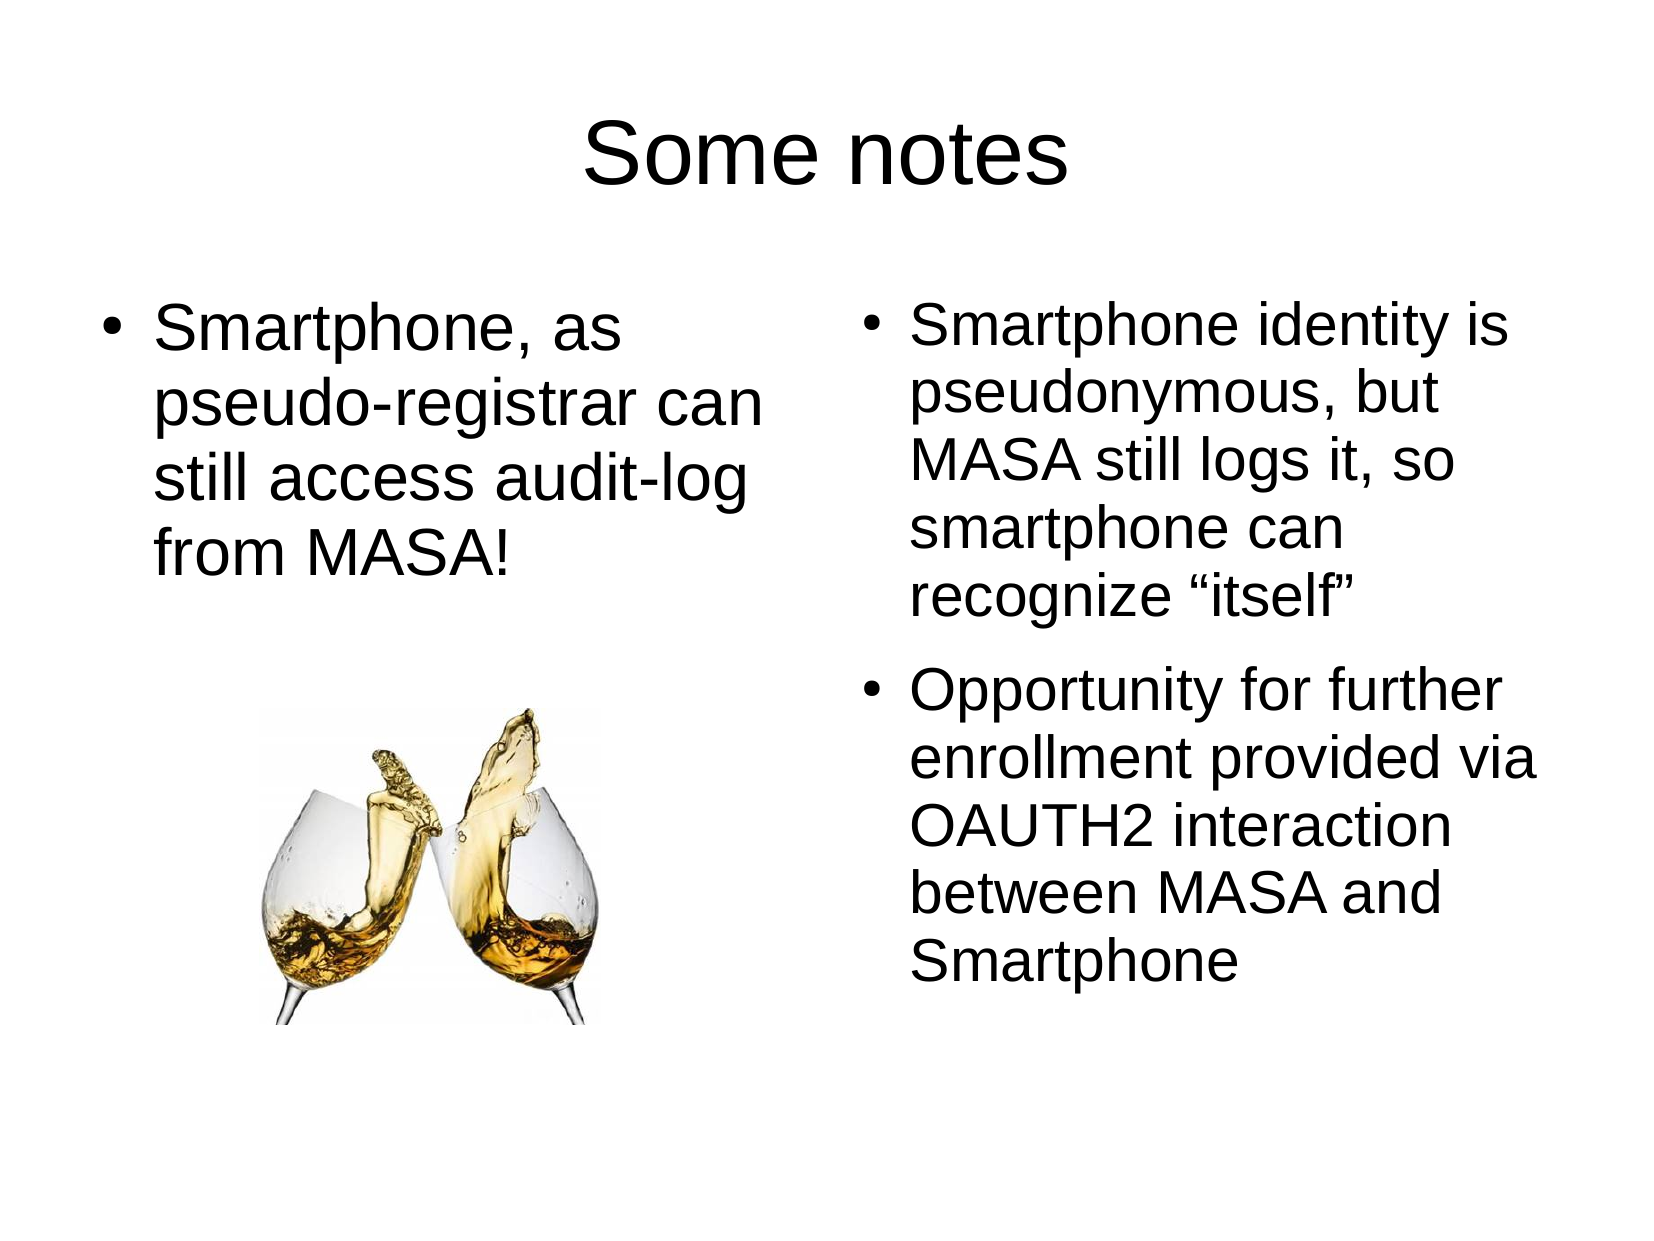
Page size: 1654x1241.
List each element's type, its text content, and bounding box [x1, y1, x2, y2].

picture [259, 708, 601, 1025]
list Smartphone, as pseudo-registrar can still access audit-log from MASA! [82, 290, 809, 1010]
title Some notes [82, 49, 1571, 257]
list Smartphone identity is pseudonymous, but MASA still logs it, so smartphone can recognize “itself” Opportunity for further enrollment provided via OAUTH2 interaction between MASA and Smartphone [845, 290, 1572, 1010]
